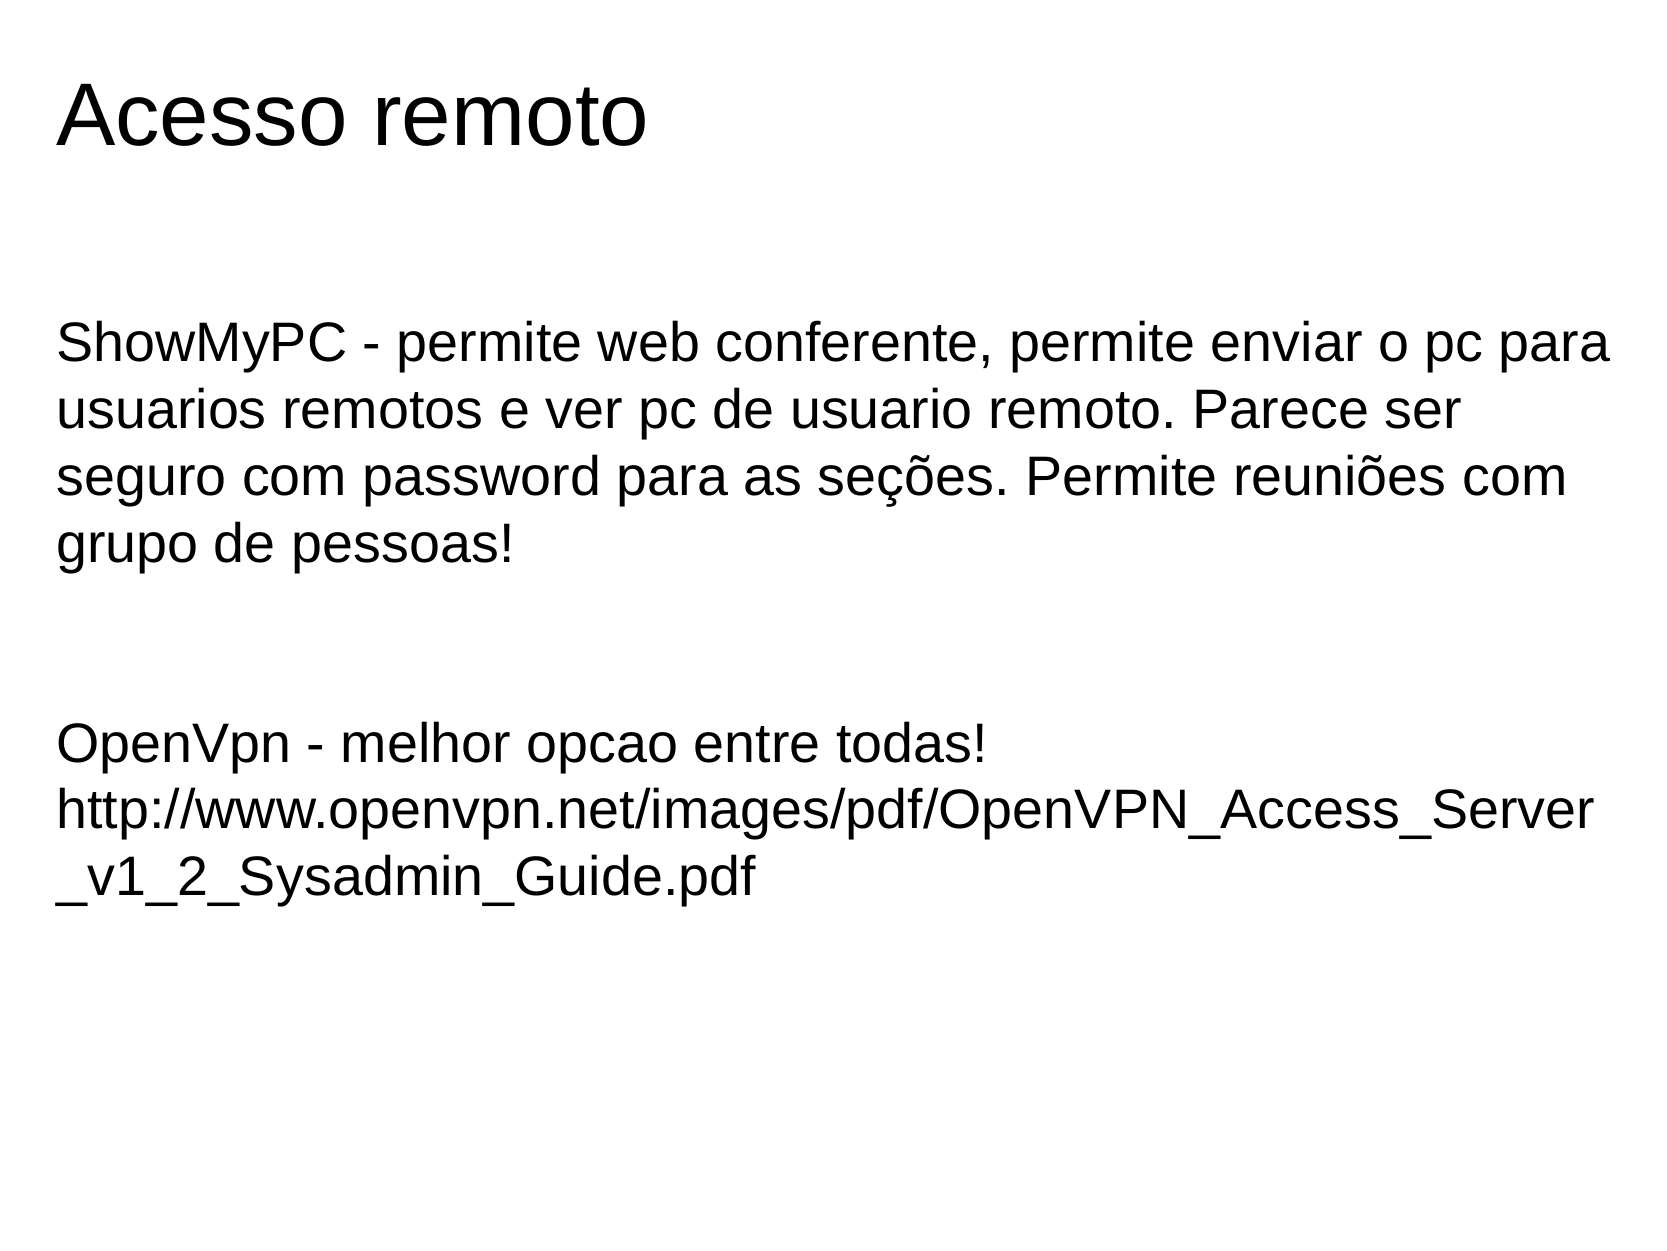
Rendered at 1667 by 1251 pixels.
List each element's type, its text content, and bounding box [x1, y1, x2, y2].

title Acesso remoto [50, 50, 1630, 213]
list ShowMyPC - permite web conferente, permite enviar o pc para usuarios remotos e ver pc de usuario remoto. Parece ser seguro com password para as seções. Permite reuniões com grupo de pessoas! OpenVpn - melhor opcao entre todas! http://www.openvpn.net/images/pdf/OpenVPN_Access_Server_v1_2_Sysadmin_Guide.pdf [50, 300, 1630, 1213]
